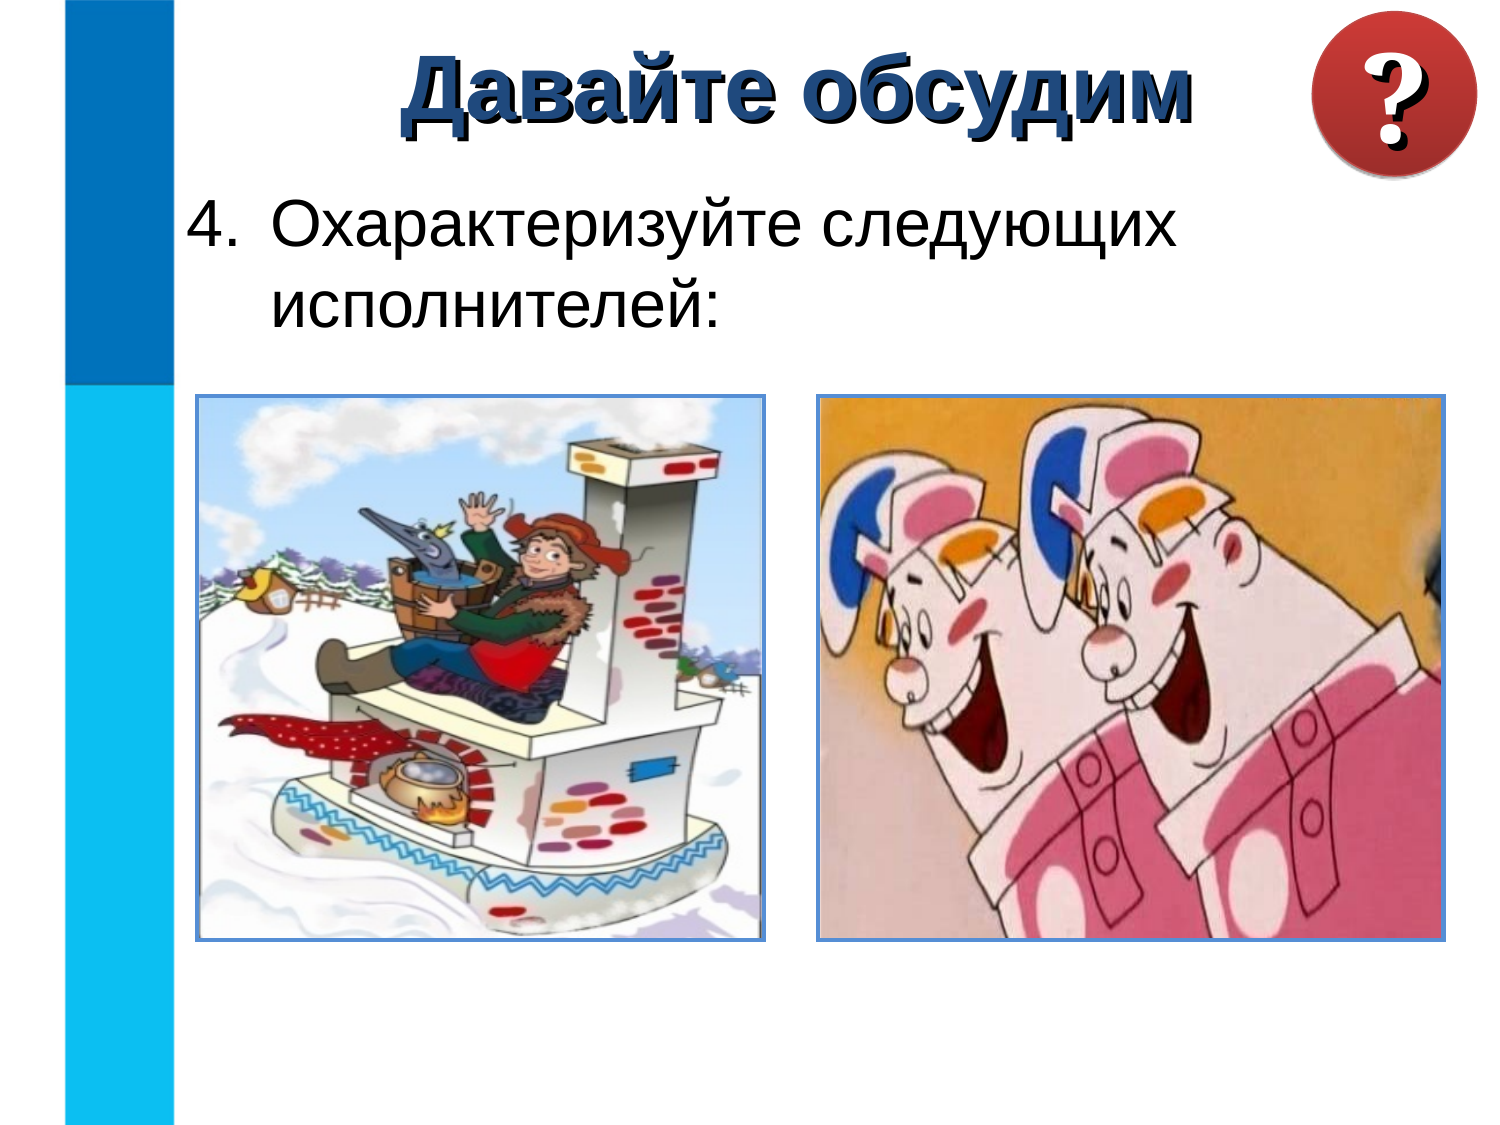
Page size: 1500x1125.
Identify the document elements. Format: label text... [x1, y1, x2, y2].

text_box ? [1312, 11, 1477, 176]
list Охарактеризуйте следующих исполнителей: [171, 172, 1425, 376]
picture [0, 0, 1500, 1125]
title Давайте обсудим [171, 30, 1341, 135]
